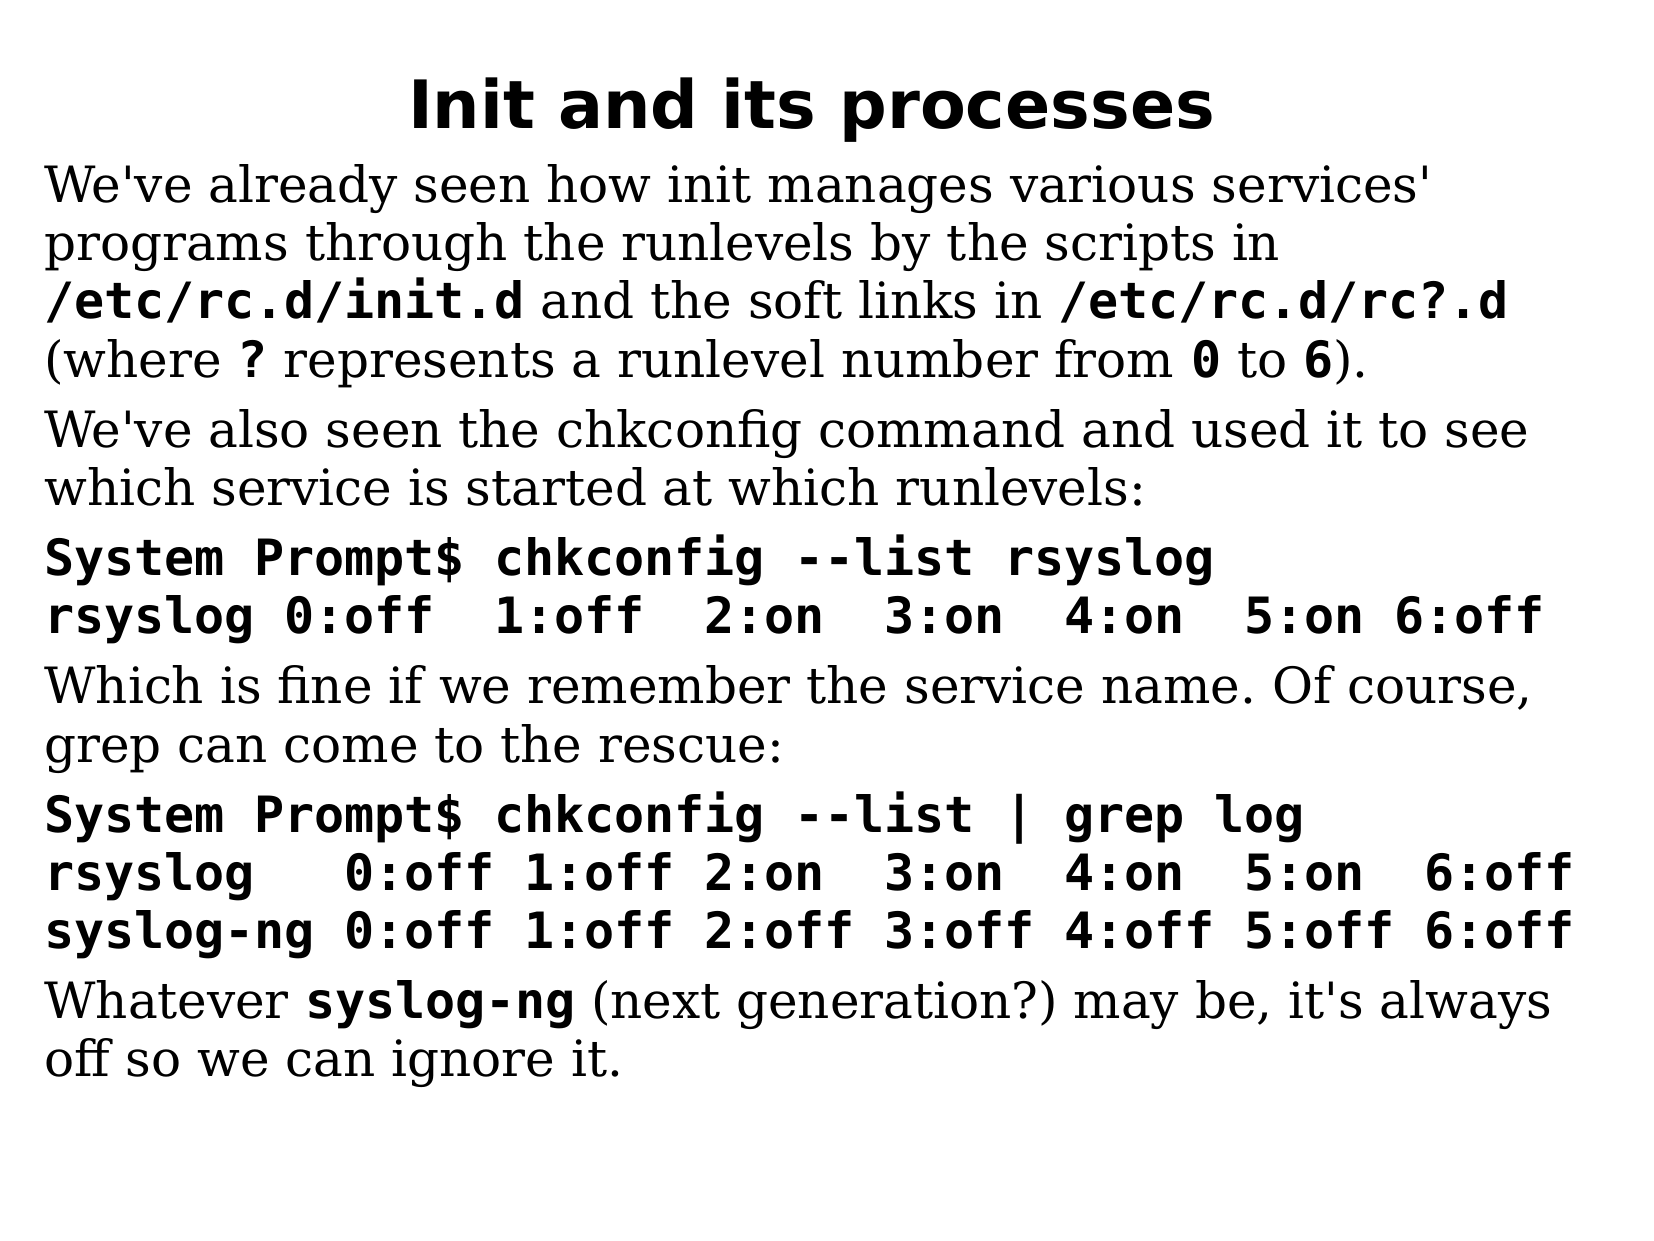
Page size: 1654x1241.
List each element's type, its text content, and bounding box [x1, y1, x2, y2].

text_box Init and its processes We've already seen how init manages various services' programs through the runlevels by the scripts in /etc/rc.d/init.d and the soft links in /etc/rc.d/rc?.d (where ? represents a runlevel number from 0 to 6). We've also seen the chkconfig command and used it to see which service is started at which runlevels: System Prompt$ chkconfig --list rsyslog rsyslog 0:off 1:off 2:on 3:on 4:on 5:on 6:off Which is fine if we remember the service name. Of course, grep can come to the rescue: System Prompt$ chkconfig --list | grep log rsyslog 0:off 1:off 2:on 3:on 4:on 5:on 6:off syslog-ng 0:off 1:off 2:off 3:off 4:off 5:off 6:off Whatever syslog-ng (next generation?) may be, it's always off so we can ignore it. [29, 59, 1595, 1096]
